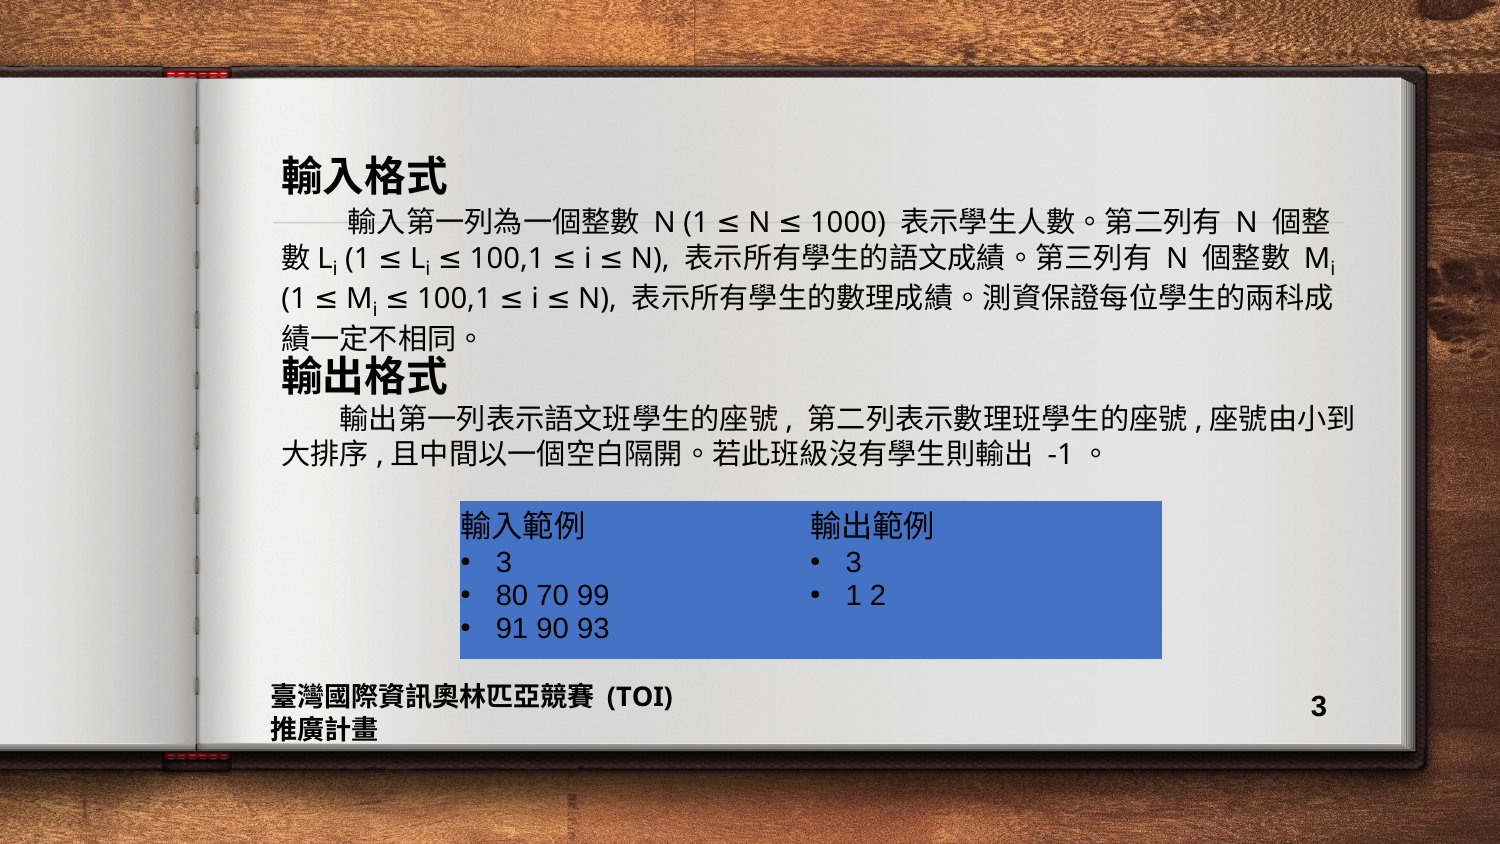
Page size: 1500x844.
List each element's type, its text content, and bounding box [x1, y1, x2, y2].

text_box [1295, 672, 1386, 737]
table_header 輸入範例 3 80 70 99 91 90 93 [460, 501, 810, 659]
text_box 輸入格式 輸入第一列為一個整數 N (1 ≤ N ≤ 1000) 表示學生人數。第二列有 N 個整數Li (1 ≤ Li ≤ 100,1 ≤ i ≤ N), 表示所有學生的語文成績。第三列有 N 個整數 Mi (1 ≤ Mi ≤ 100,1 ≤ i ≤ N), 表示所有學生的數理成績。測資保證每位學生的兩科成績一定不相同。 [266, 142, 1356, 343]
text_box 輸出格式 輸出第一列表示語文班學生的座號, 第二列表示數理班學生的座號,座號由小到大排序,且中間以一個空白隔開。若此班級沒有學生則輸出 -1。 [266, 343, 1386, 481]
table_header 輸出範例 3 1 2 [810, 501, 1162, 659]
